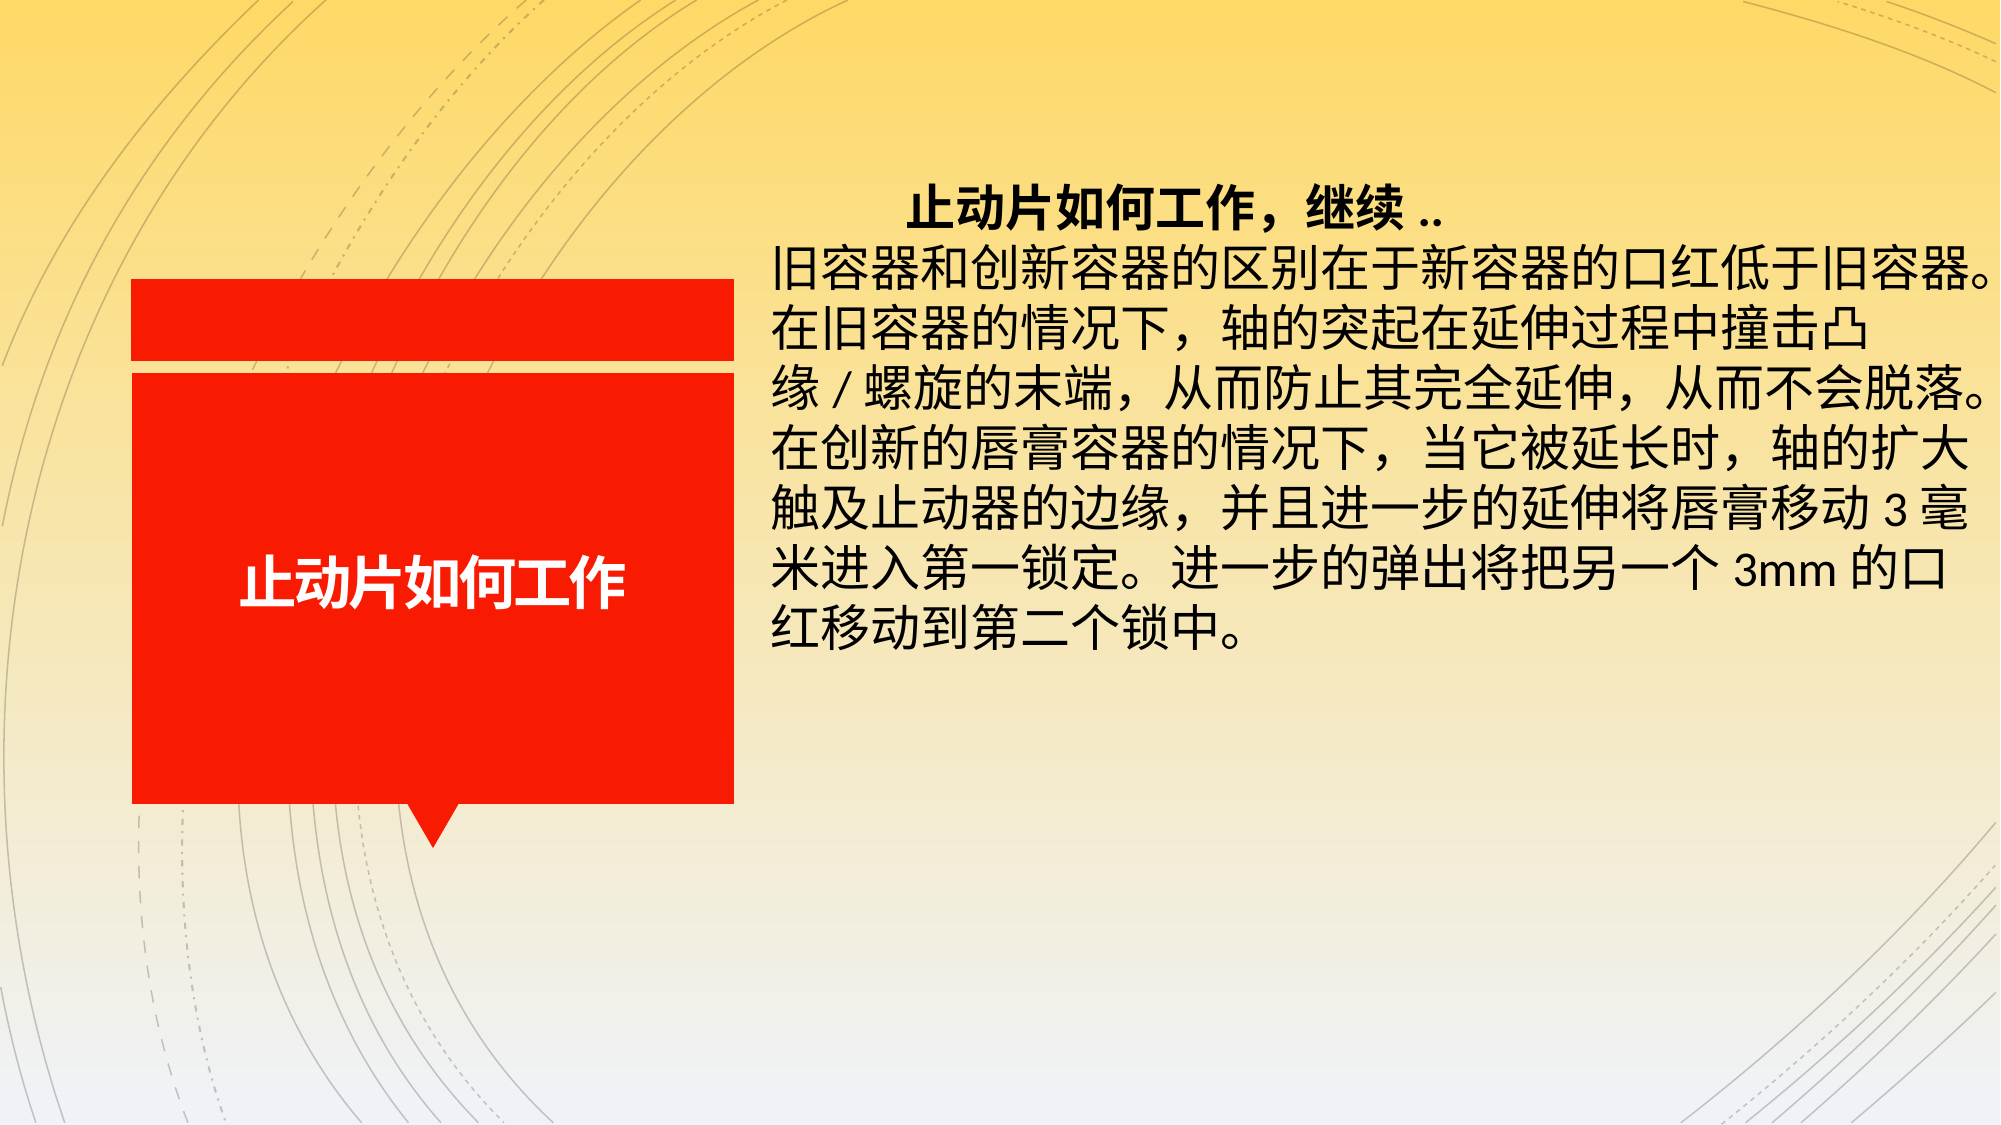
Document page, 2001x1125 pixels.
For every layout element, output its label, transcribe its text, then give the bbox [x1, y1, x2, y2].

title 止动片如何工作 [145, 385, 721, 789]
text_box 止动片如何工作，继续.. 旧容器和创新容器的区别在于新容器的口红低于旧容器。在旧容器的情况下，轴的突起在延伸过程中撞击凸缘/螺旋的末端，从而防止其完全延伸，从而不会脱落。在创新的唇膏容器的情况下，当它被延长时，轴的扩大触及止动器的边缘，并且进一步的延伸将唇膏移动3毫米进入第一锁定。进一步的弹出将把另一个3mm的口红移动到第二个锁中。 [755, 168, 2000, 669]
